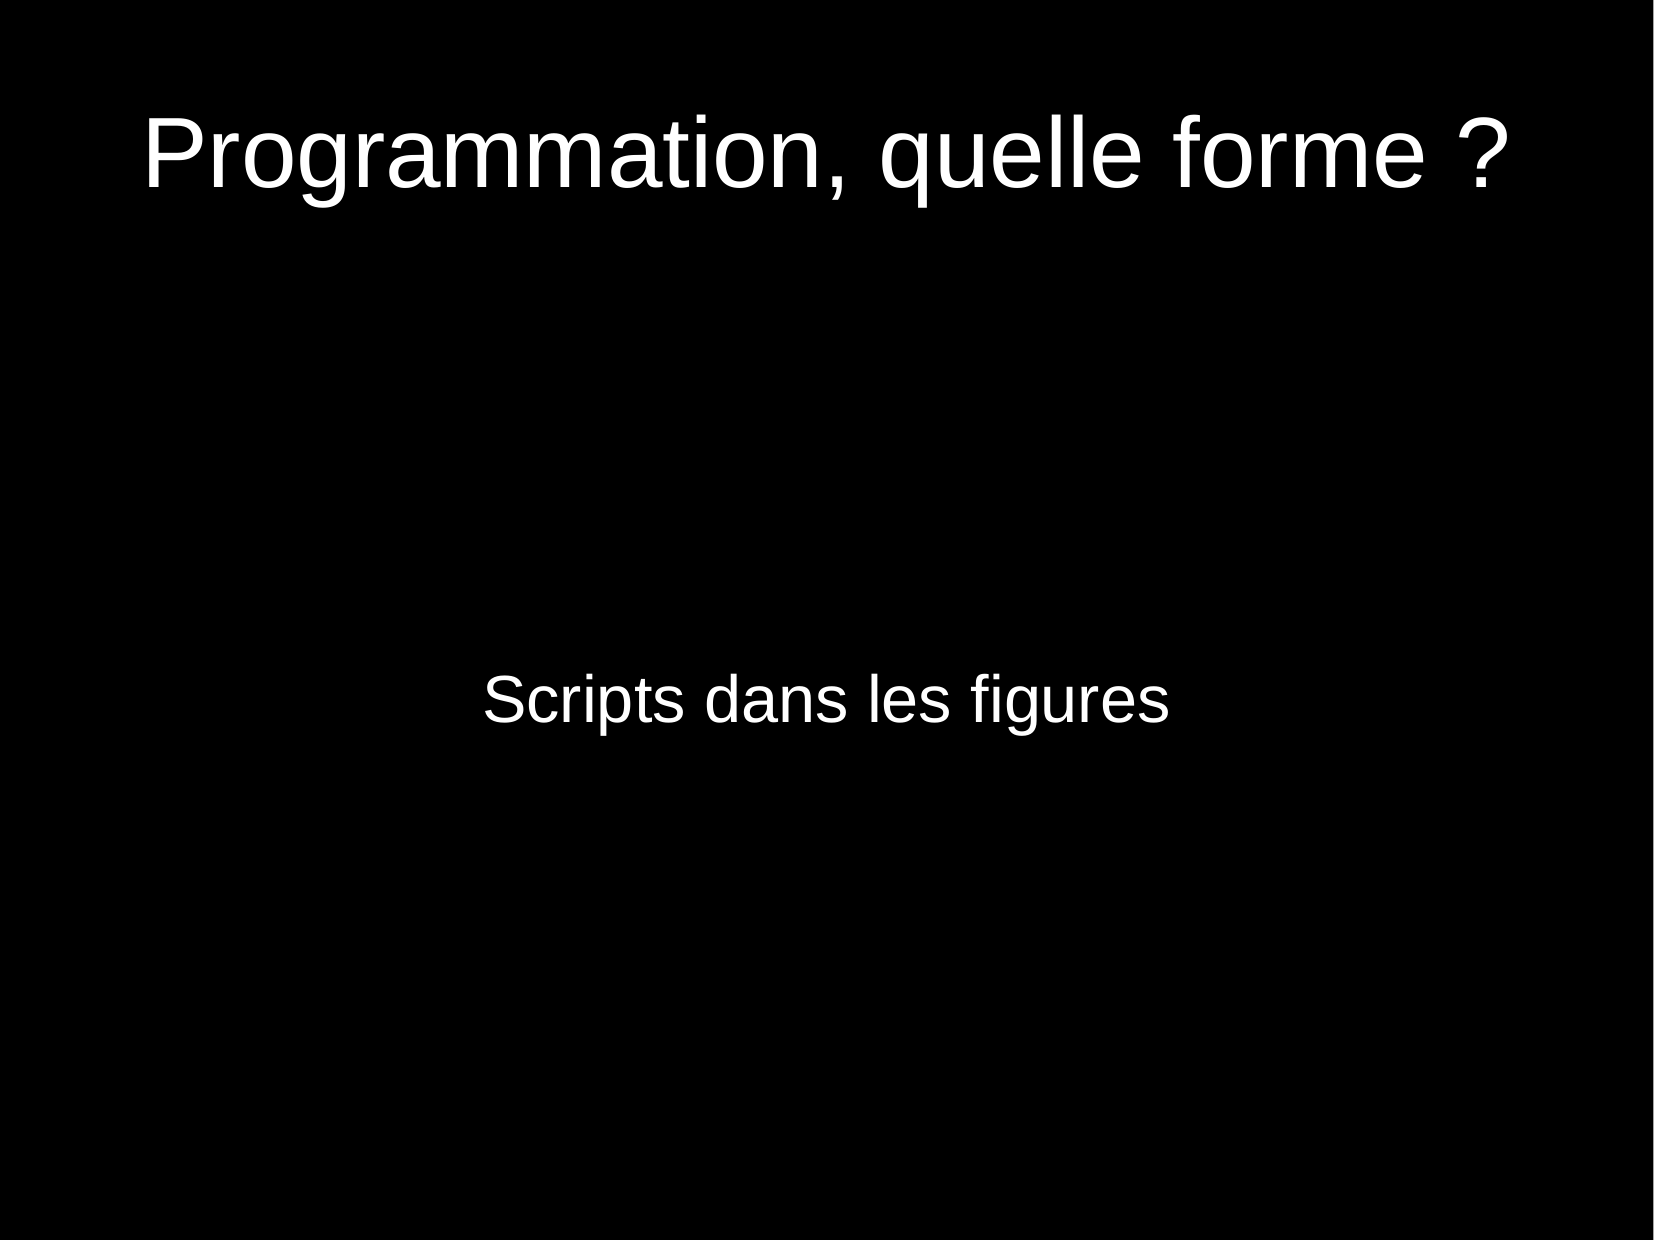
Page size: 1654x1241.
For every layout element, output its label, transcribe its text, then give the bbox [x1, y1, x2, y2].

title Programmation, quelle forme ? [82, 56, 1571, 250]
subtitle Scripts dans les figures [82, 297, 1571, 1102]
